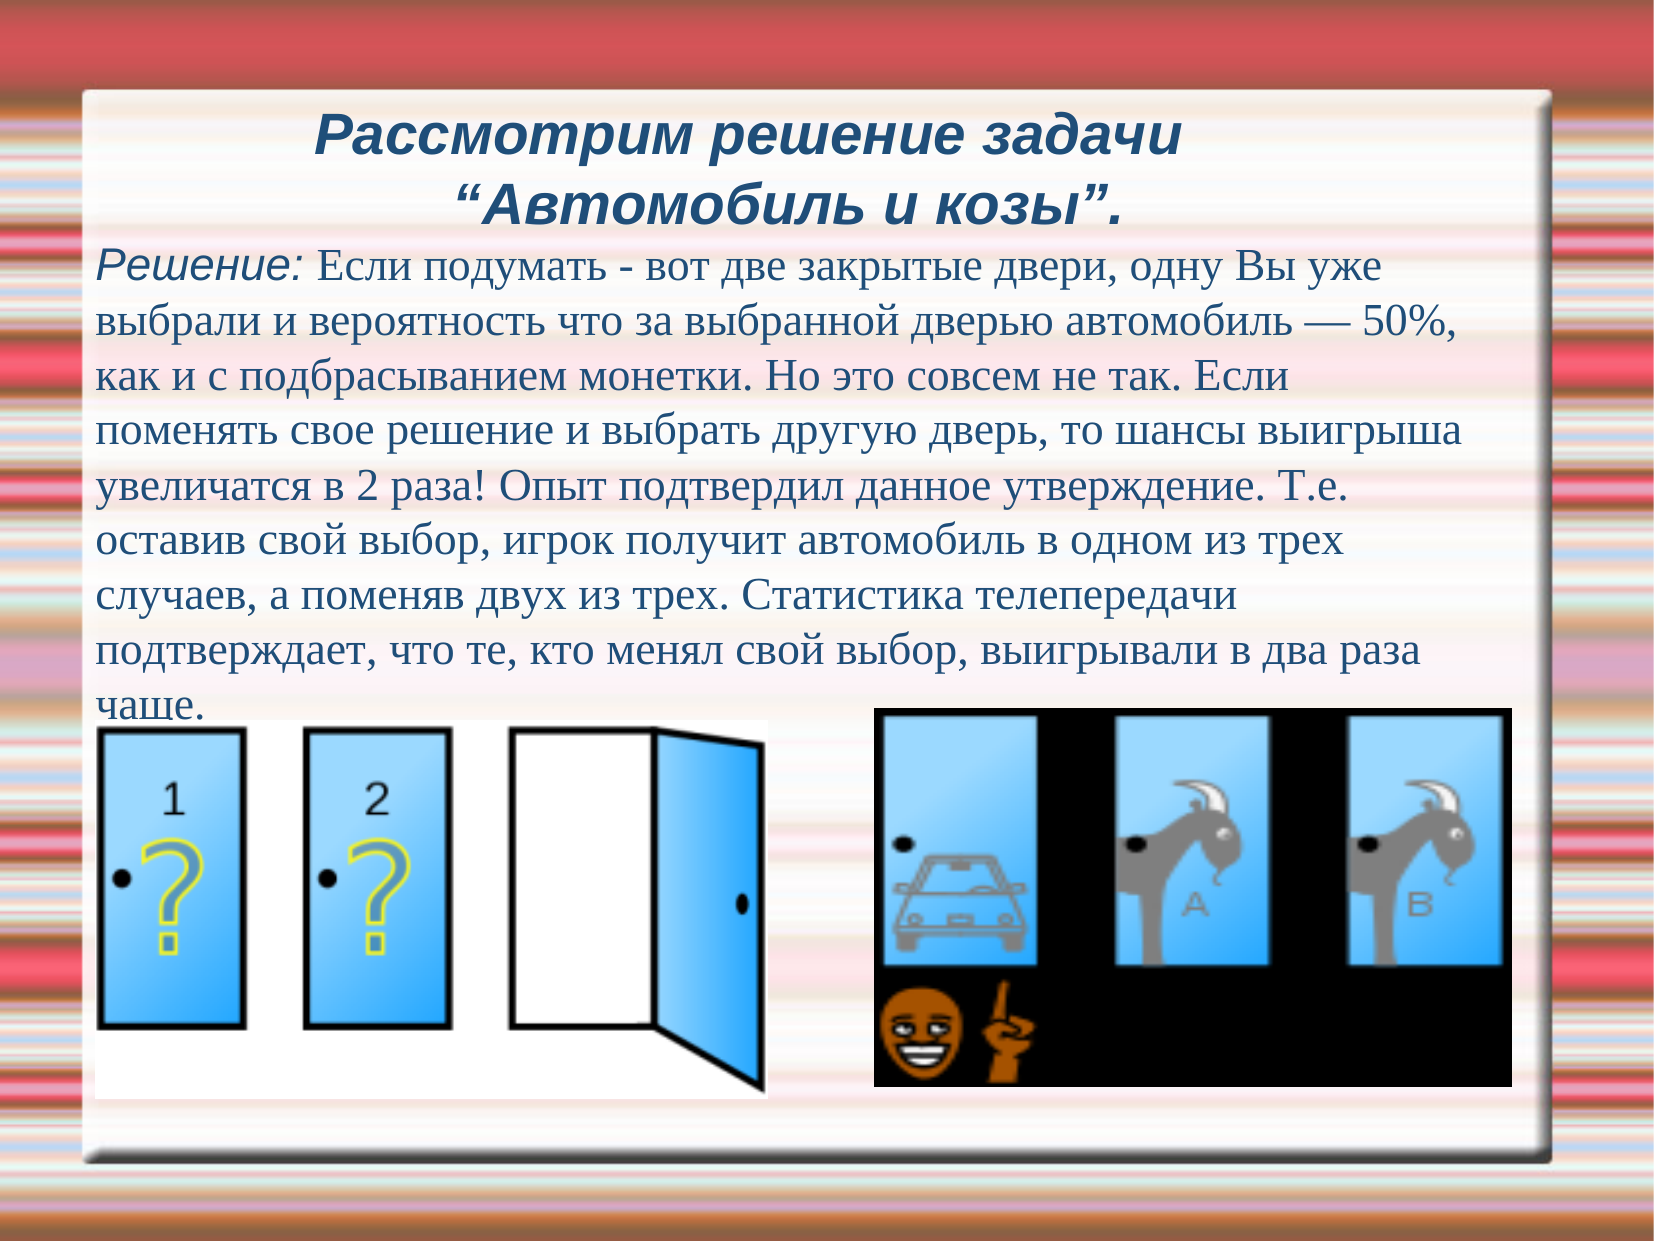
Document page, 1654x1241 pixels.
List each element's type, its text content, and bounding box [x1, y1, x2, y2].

list Решение: Если подумать - вот две закрытые двери, одну Вы уже выбрали и вероятность что за выбранной дверью автомобиль — 50%, как и с подбрасыванием монетки. Но это совсем не так. Если поменять свое решение и выбрать другую дверь, то шансы выигрыша увеличатся в 2 раза! Опыт подтвердил данное утверждение. Т.е. оставив свой выбор, игрок получит автомобиль в одном из трех случаев, а поменяв двух из трех. Статистика телепередачи подтверждает, что те, кто менял свой выбор, выигрывали в два раза чаще. [95, 234, 1477, 1016]
picture [874, 708, 1512, 1087]
title Рассмотрим решение задачи “Автомобиль и козы”. [172, 96, 1406, 234]
picture [95, 720, 768, 1099]
